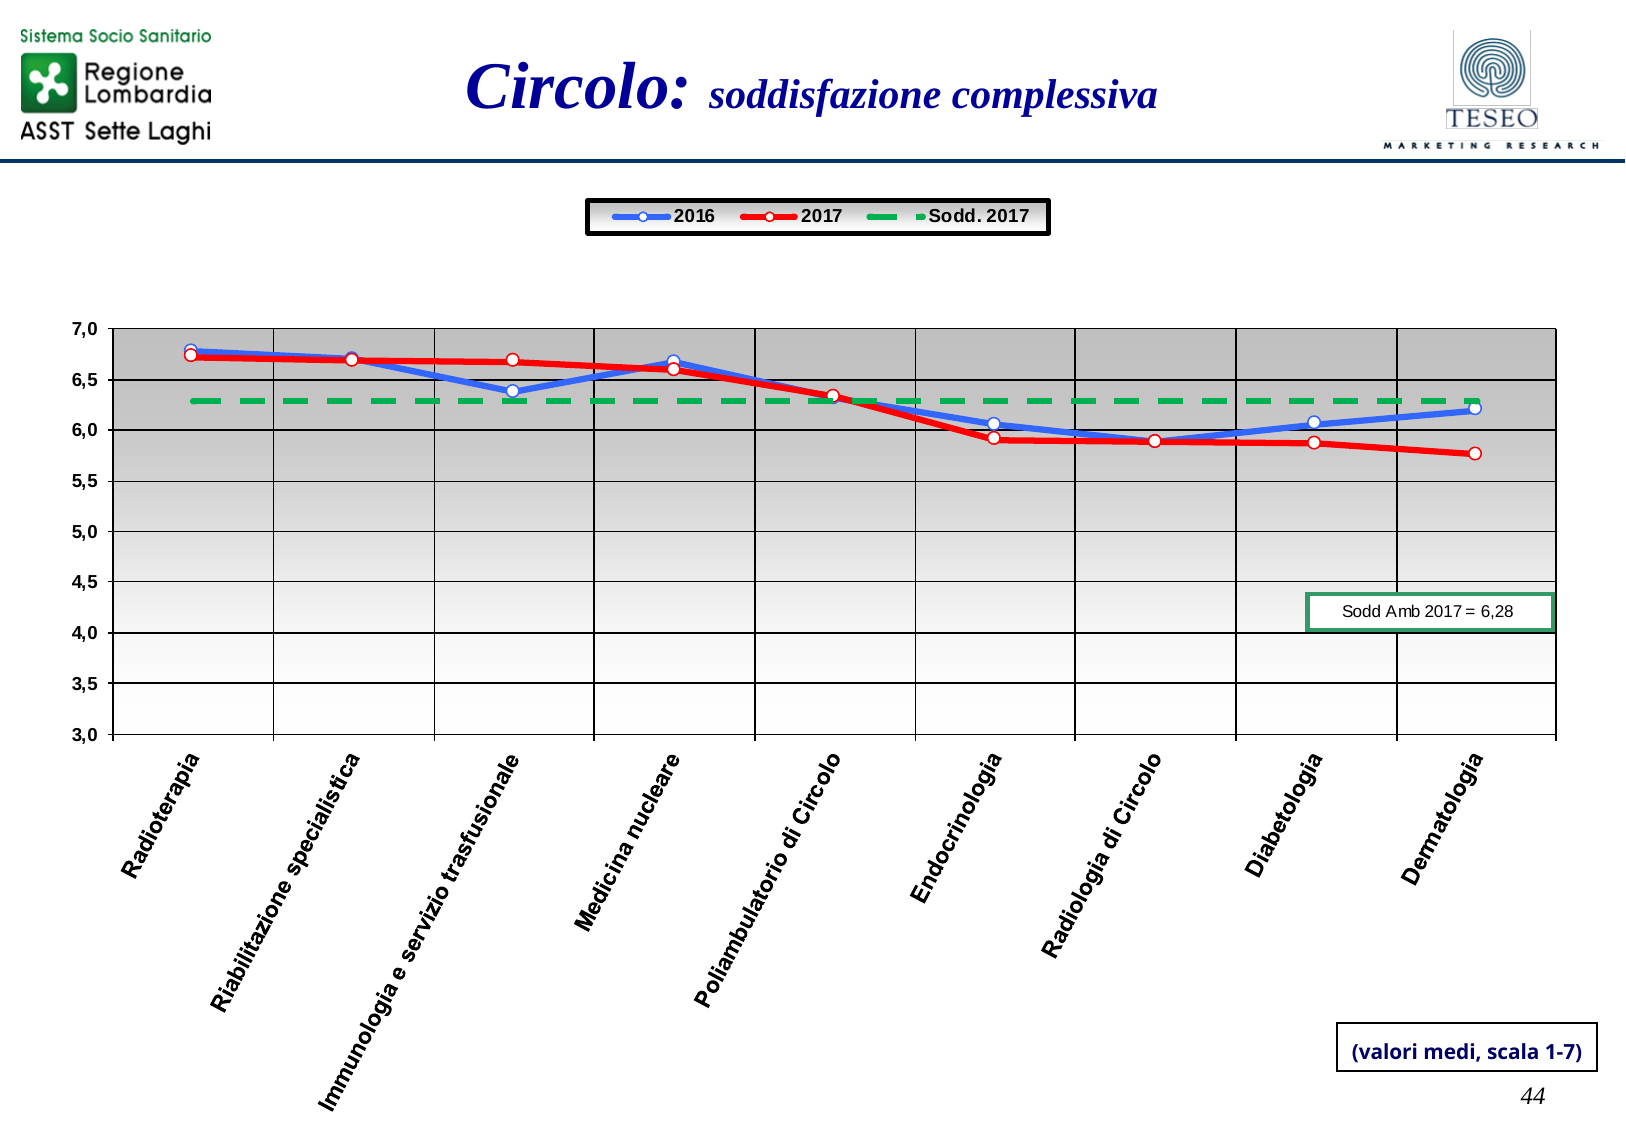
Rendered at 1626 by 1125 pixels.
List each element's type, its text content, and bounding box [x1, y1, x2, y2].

picture [30, 187, 1604, 1125]
picture [1381, 30, 1604, 149]
text_box Circolo: soddisfazione complessiva [268, 19, 1356, 144]
picture [21, 26, 211, 148]
